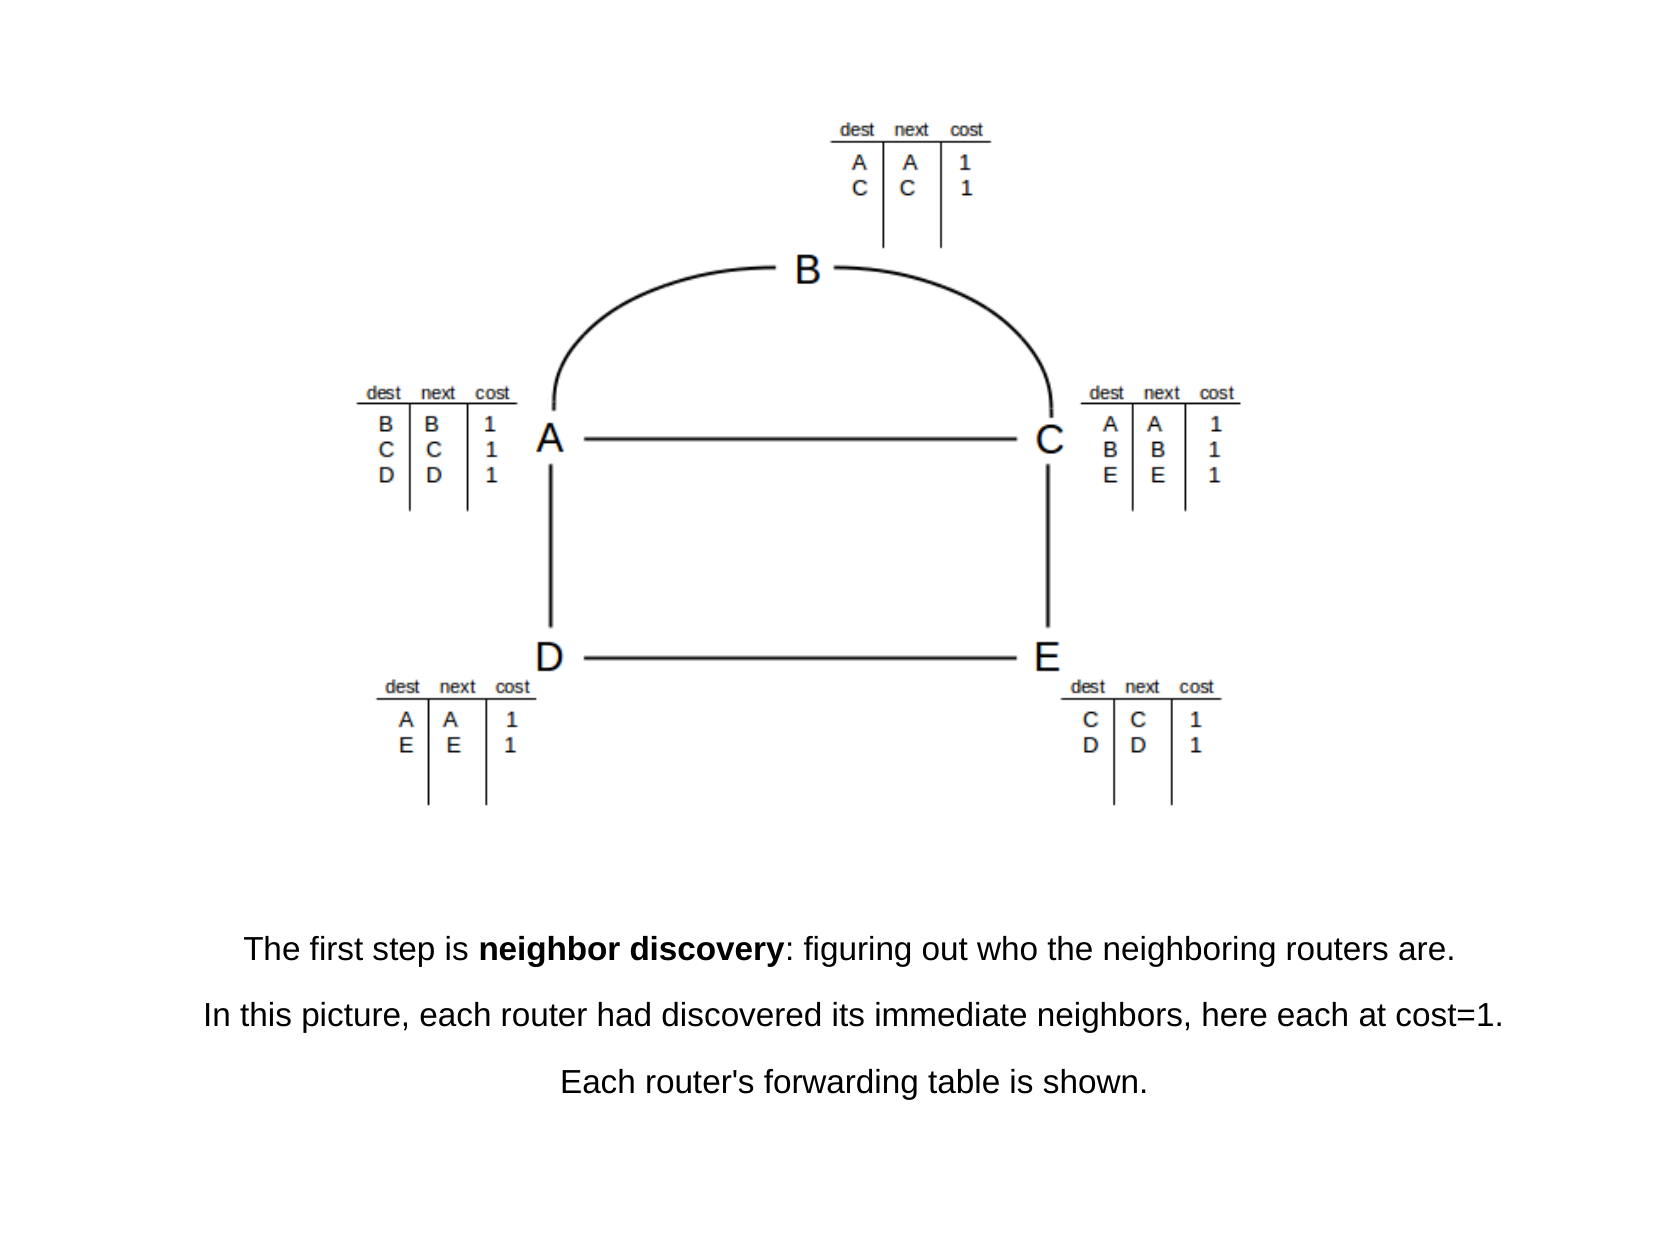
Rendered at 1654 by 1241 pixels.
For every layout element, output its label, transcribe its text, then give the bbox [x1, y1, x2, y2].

list The first step is neighbor discovery: figuring out who the neighboring routers are. In this picture, each router had discovered its immediate neighbors, here each at cost=1. Each router's forwarding table is shown. [75, 930, 1564, 1126]
picture [350, 104, 1285, 871]
